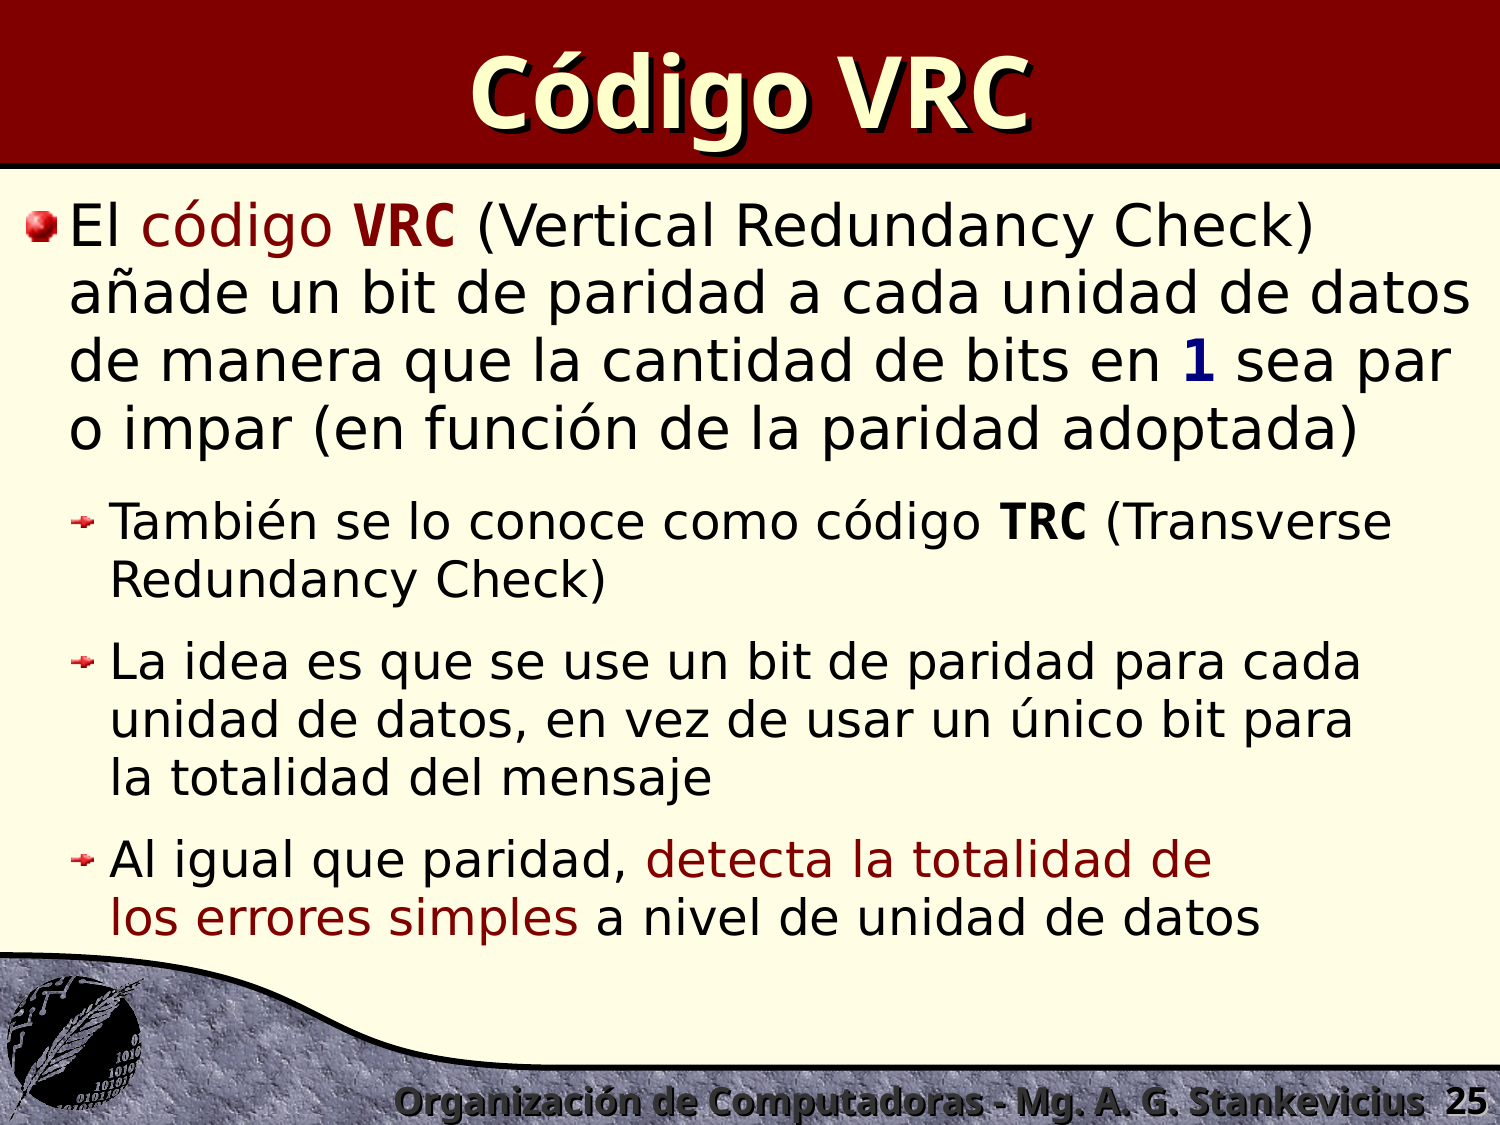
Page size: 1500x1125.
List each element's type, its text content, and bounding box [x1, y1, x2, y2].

list El código VRC (Vertical Redundancy Check) añade un bit de paridad a cada unidad de datos de manera que la cantidad de bits en 1 sea par o impar (en función de la paridad adoptada) También se lo conoce como código TRC (Transverse Redundancy Check) La idea es que se use un bit de paridad para cada unidad de datos, en vez de usar un único bit para la totalidad del mensaje Al igual que paridad, detecta la totalidad de los errores simples a nivel de unidad de datos [11, 192, 1486, 951]
picture [802, 1100, 806, 1110]
picture [448, 1100, 455, 1110]
picture [1058, 1100, 1065, 1110]
title Código VRC [15, 5, 1485, 160]
picture [0, 959, 1500, 1125]
